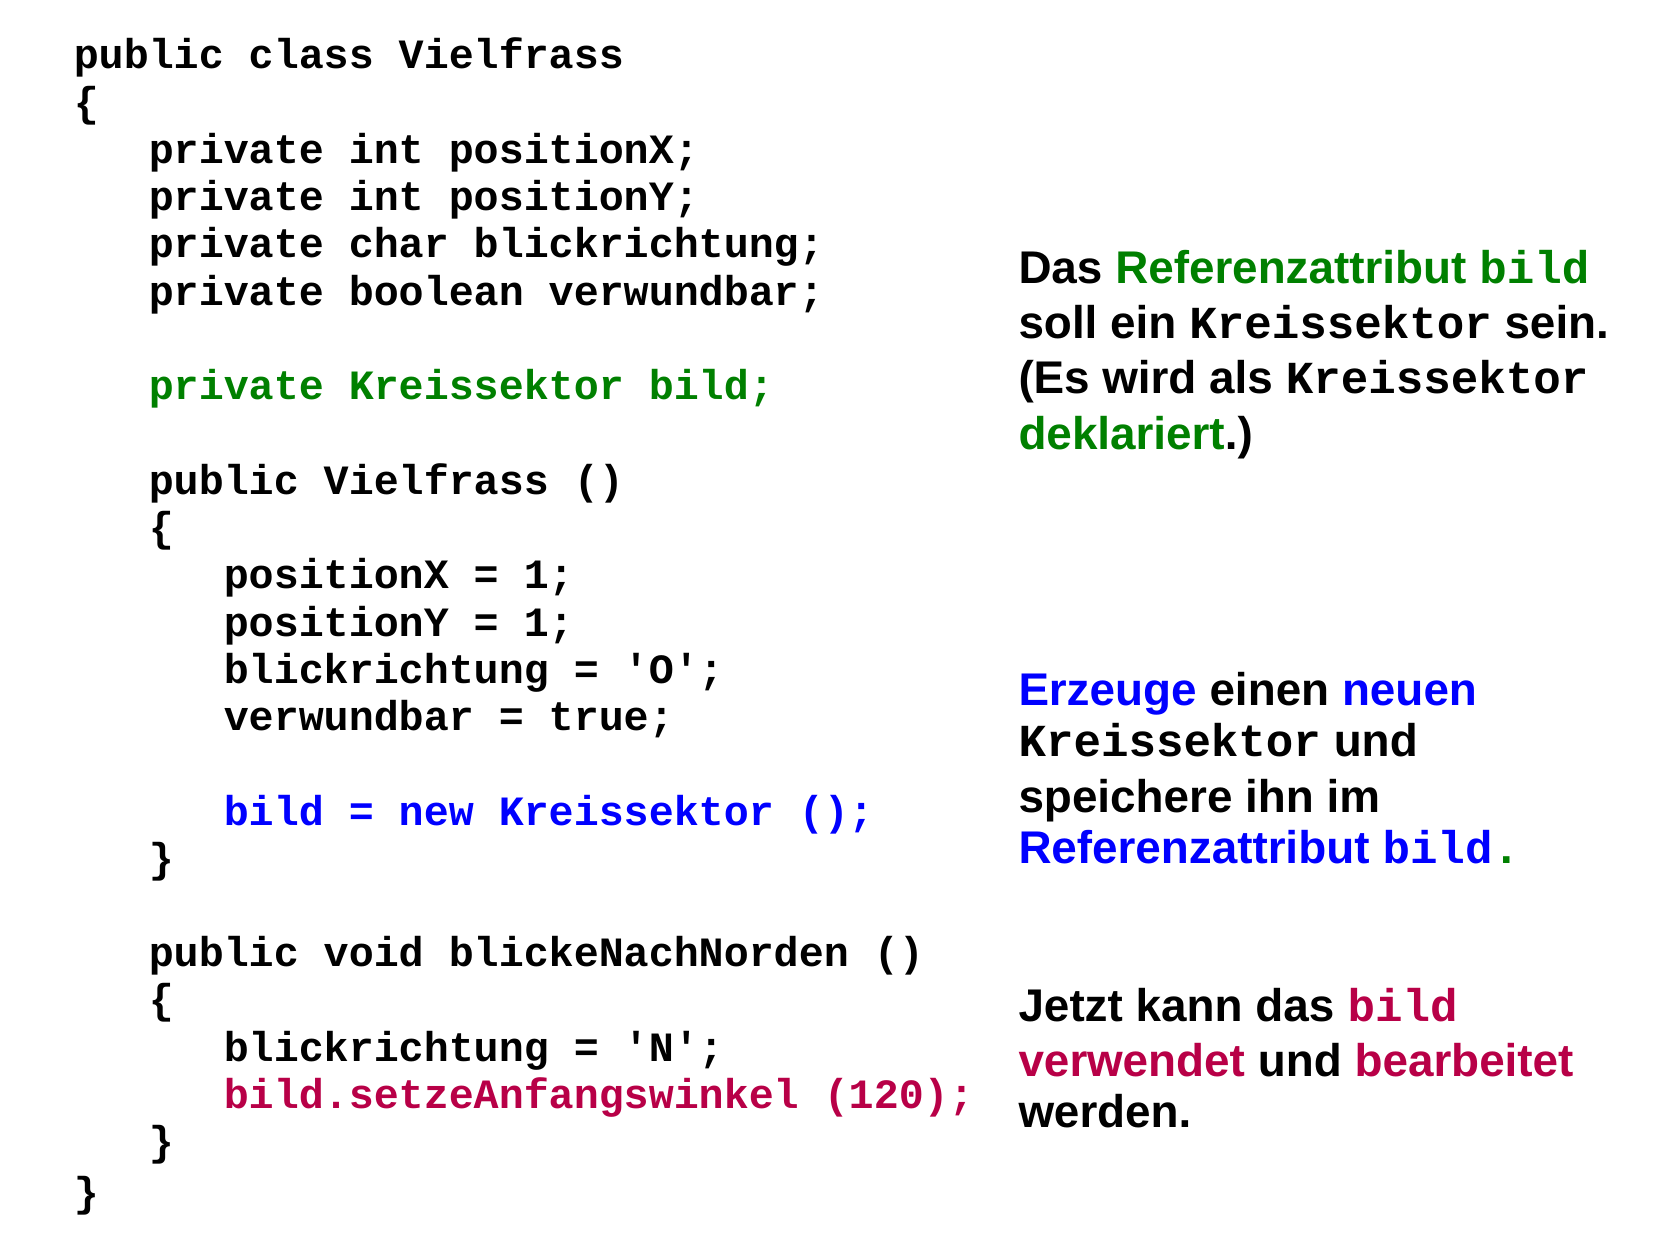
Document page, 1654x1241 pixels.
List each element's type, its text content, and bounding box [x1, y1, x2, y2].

text_box Das Referenzattribut bild soll ein Kreissektor sein. (Es wird als Kreissektor deklariert.) Erzeuge einen neuen Kreissektor und speichere ihn im Referenzattribut bild. Jetzt kann das bild verwendet und bearbeitet werden. [1003, 29, 1654, 1166]
text_box public class Vielfrass { private int positionX; private int positionY; private char blickrichtung; private boolean verwundbar; private Kreissektor bild; public Vielfrass () { positionX = 1; positionY = 1; blickrichtung = 'O'; verwundbar = true; bild = new Kreissektor (); } public void blickeNachNorden () { blickrichtung = 'N'; bild.setzeAnfangswinkel (120); } } [59, 26, 1004, 1241]
